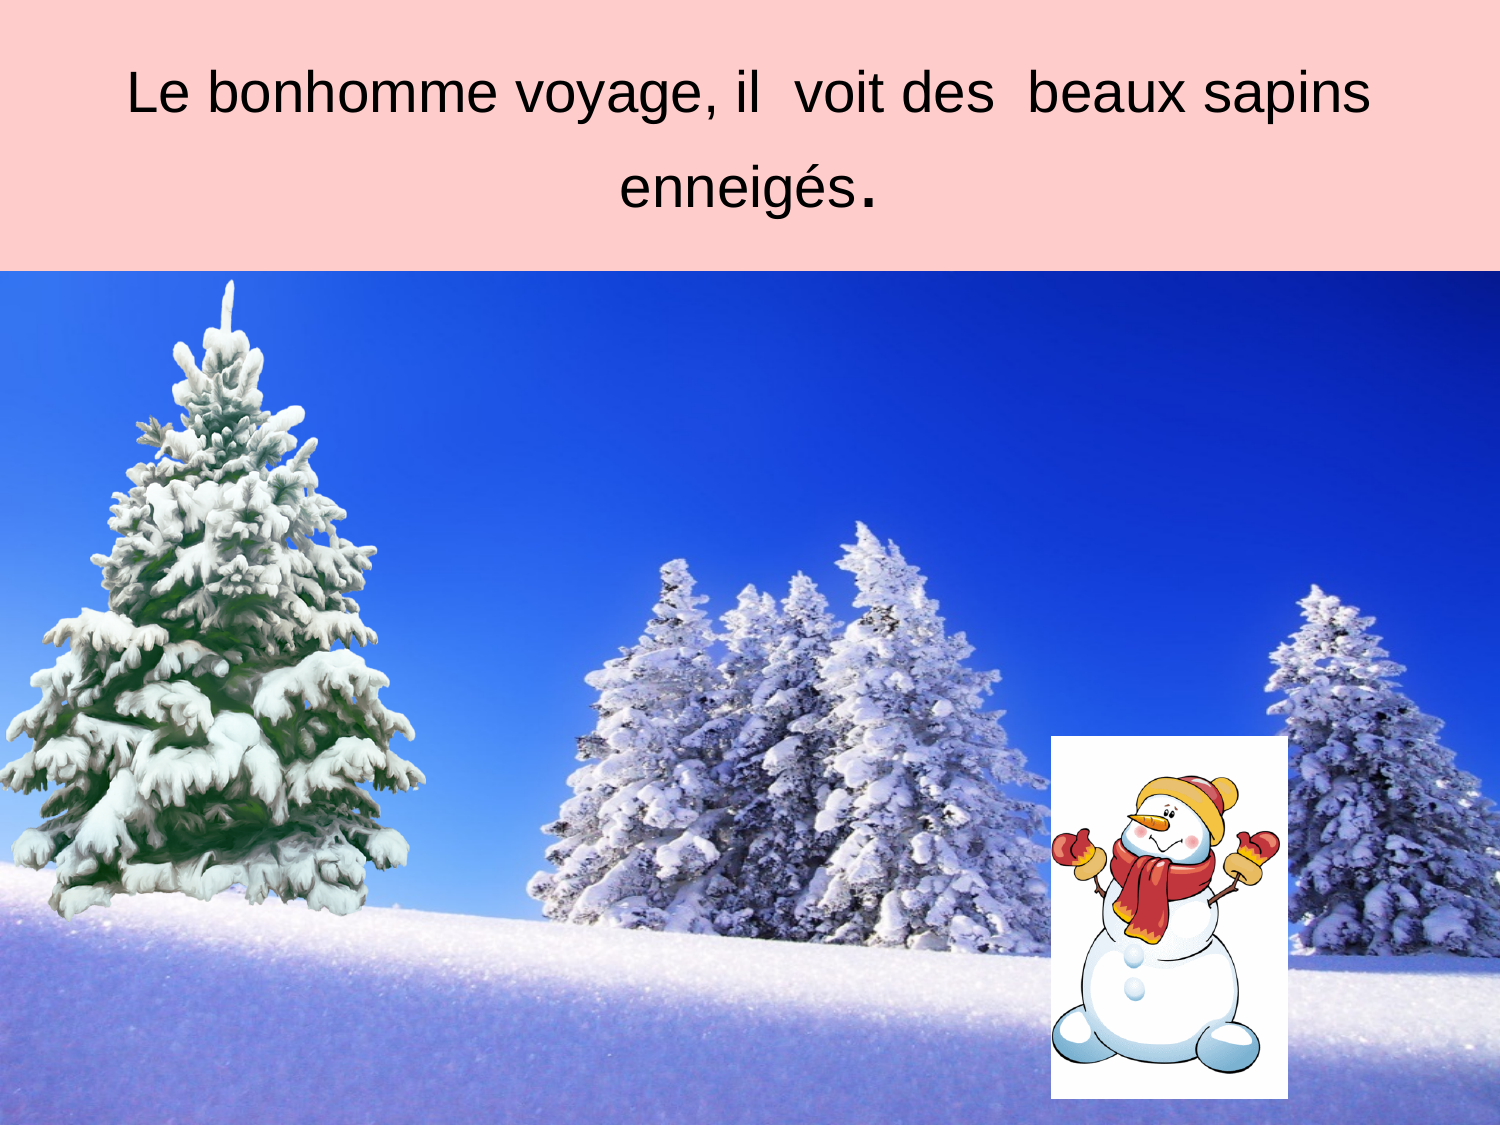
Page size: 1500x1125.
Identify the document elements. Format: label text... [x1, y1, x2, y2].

title Le bonhomme voyage, il voit des beaux sapins enneigés. [75, 45, 1426, 233]
picture [0, 271, 1500, 1125]
